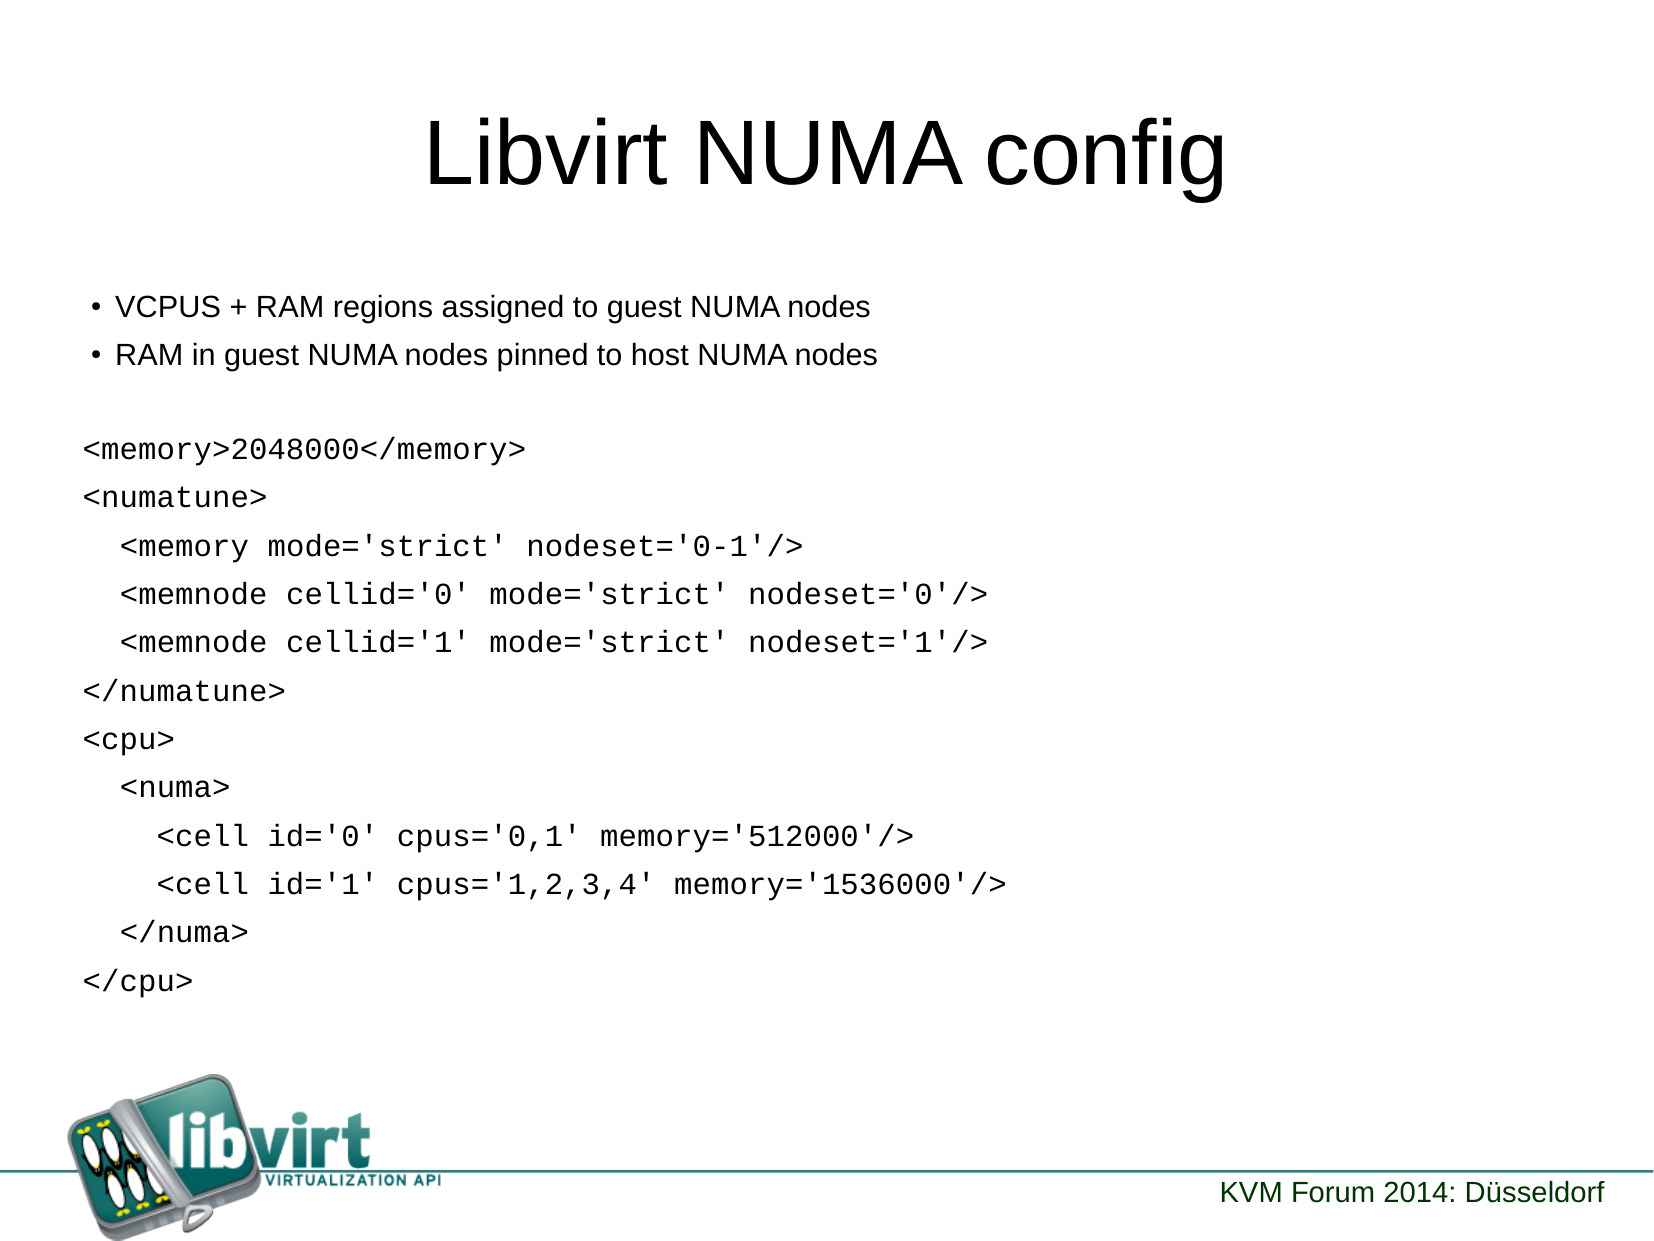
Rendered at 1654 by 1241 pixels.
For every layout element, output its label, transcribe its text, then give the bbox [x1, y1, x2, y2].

list VCPUS + RAM regions assigned to guest NUMA nodes RAM in guest NUMA nodes pinned to host NUMA nodes <memory>2048000</memory> <numatune> <memory mode='strict' nodeset='0-1'/> <memnode cellid='0' mode='strict' nodeset='0'/> <memnode cellid='1' mode='strict' nodeset='1'/> </numatune> <cpu> <numa> <cell id='0' cpus='0,1' memory='512000'/> <cell id='1' cpus='1,2,3,4' memory='1536000'/> </numa> </cpu> [82, 290, 1571, 1010]
picture [0, 1074, 1654, 1241]
title Libvirt NUMA config [82, 49, 1571, 257]
